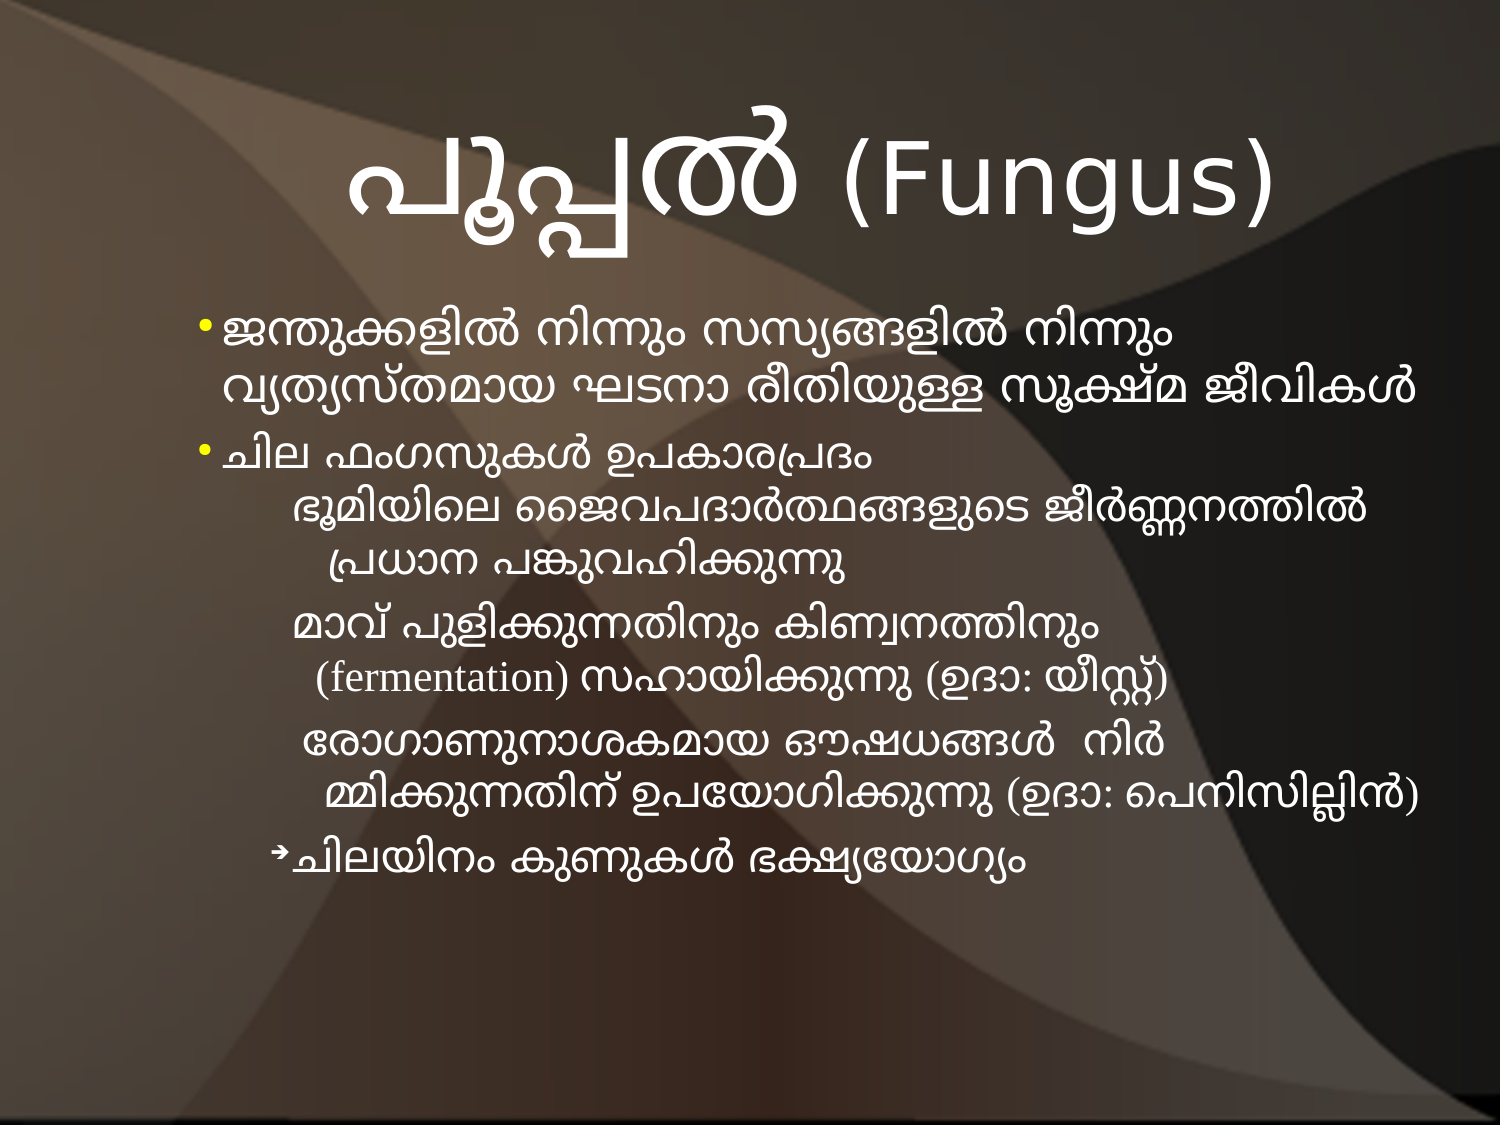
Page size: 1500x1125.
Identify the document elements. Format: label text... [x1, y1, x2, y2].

title പൂപ്പല്‍ (Fungus) [174, 62, 1450, 250]
picture [0, 0, 1500, 1125]
list ജന്തുക്കളില്‍ നിന്നും സസ്യങ്ങളില്‍ നിന്നും വ്യത്യസ്തമായ ഘടനാ രീതിയുള്ള സൂക്ഷ്മ ജീവികള്‍ ചില ഫംഗസുകള്‍ ഉപകാരപ്രദം ഭൂമിയിലെ ജൈവപദാര്‍ത്ഥങ്ങളുടെ ജീര്‍ണ്ണനത്തില്‍ പ്രധാന പങ്കുവഹിക്കുന്നു മാവ് പുളിക്കുന്നതിനും കിണ്വനത്തിനും (fermentation) സഹായിക്കുന്നു (ഉദാ: യീസ്റ്റ്) രോഗാണുനാശകമായ ഔഷധങ്ങള്‍ നിര്‍മ്മിക്കുന്നതിന് ഉപയോഗിക്കുന്നു (ഉദാ: പെനിസില്ലിന്‍) ചിലയിനം കുണുകള്‍ ഭക്ഷ്യയോഗ്യം [174, 289, 1449, 965]
